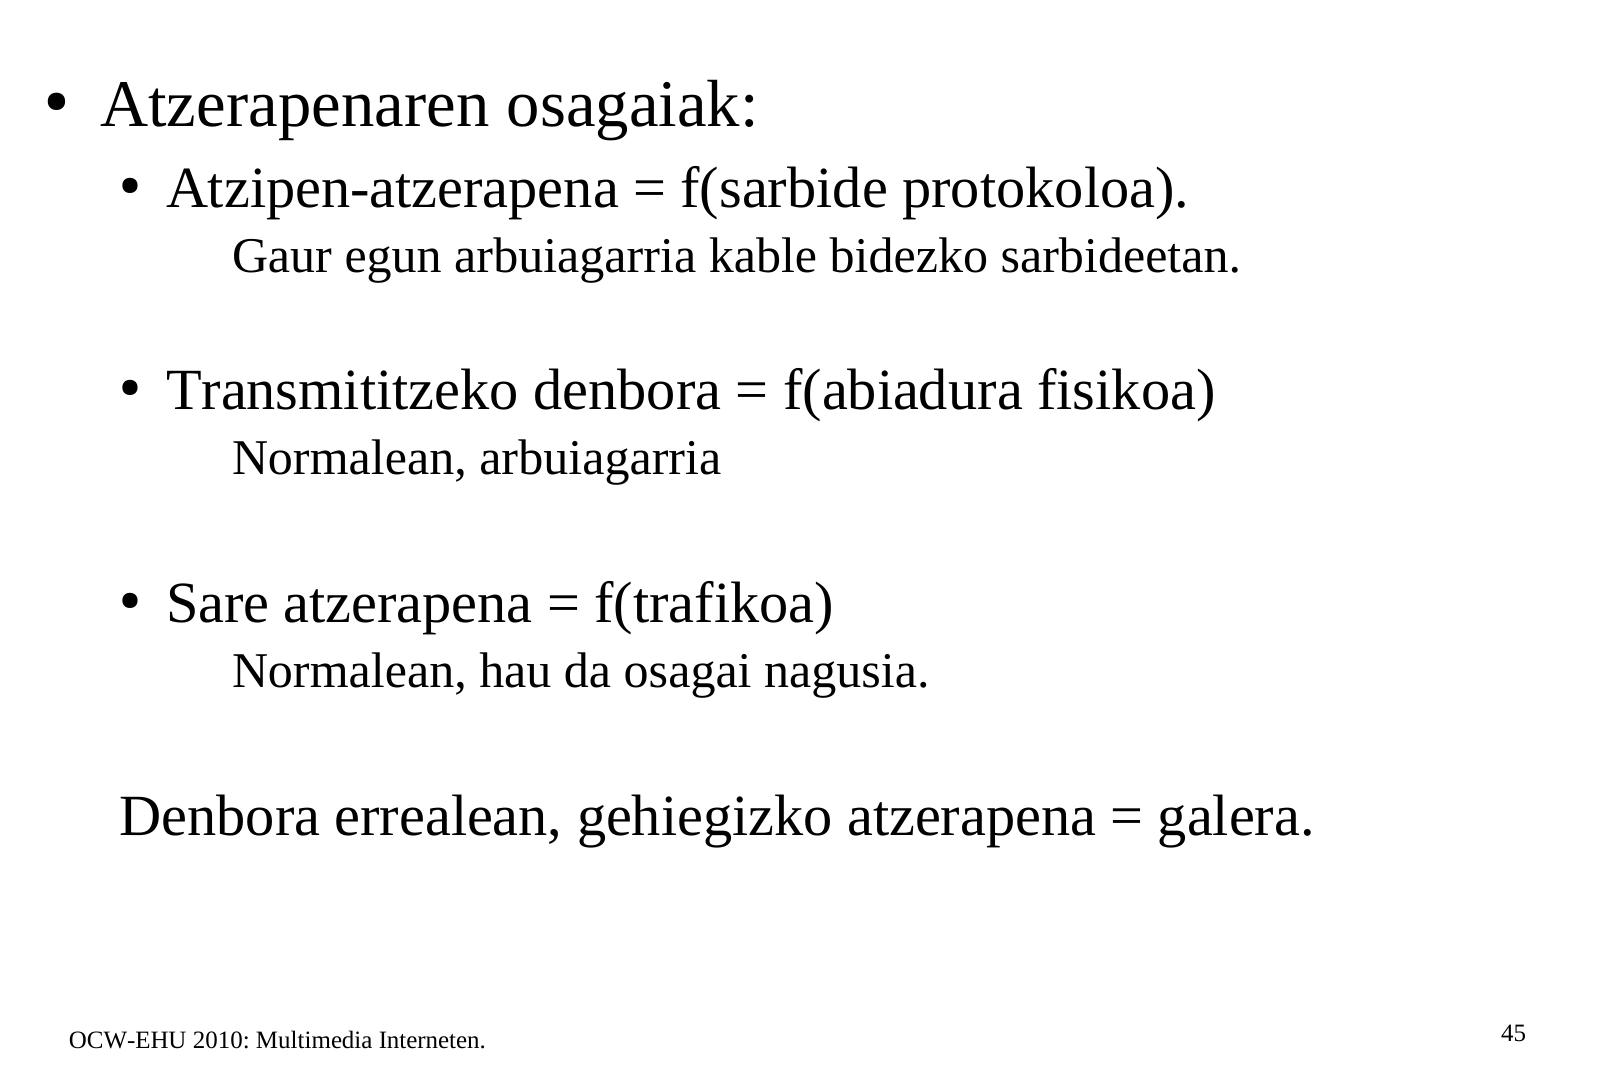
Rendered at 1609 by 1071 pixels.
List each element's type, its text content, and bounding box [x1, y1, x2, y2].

list Atzerapenaren osagaiak: Atzipen-atzerapena = f(sarbide protokoloa). Gaur egun arbuiagarria kable bidezko sarbideetan. Transmititzeko denbora = f(abiadura fisikoa) Normalean, arbuiagarria Sare atzerapena = f(trafikoa) Normalean, hau da osagai nagusia. Denbora errealean, gehiegizko atzerapena = galera. [29, 59, 1543, 999]
